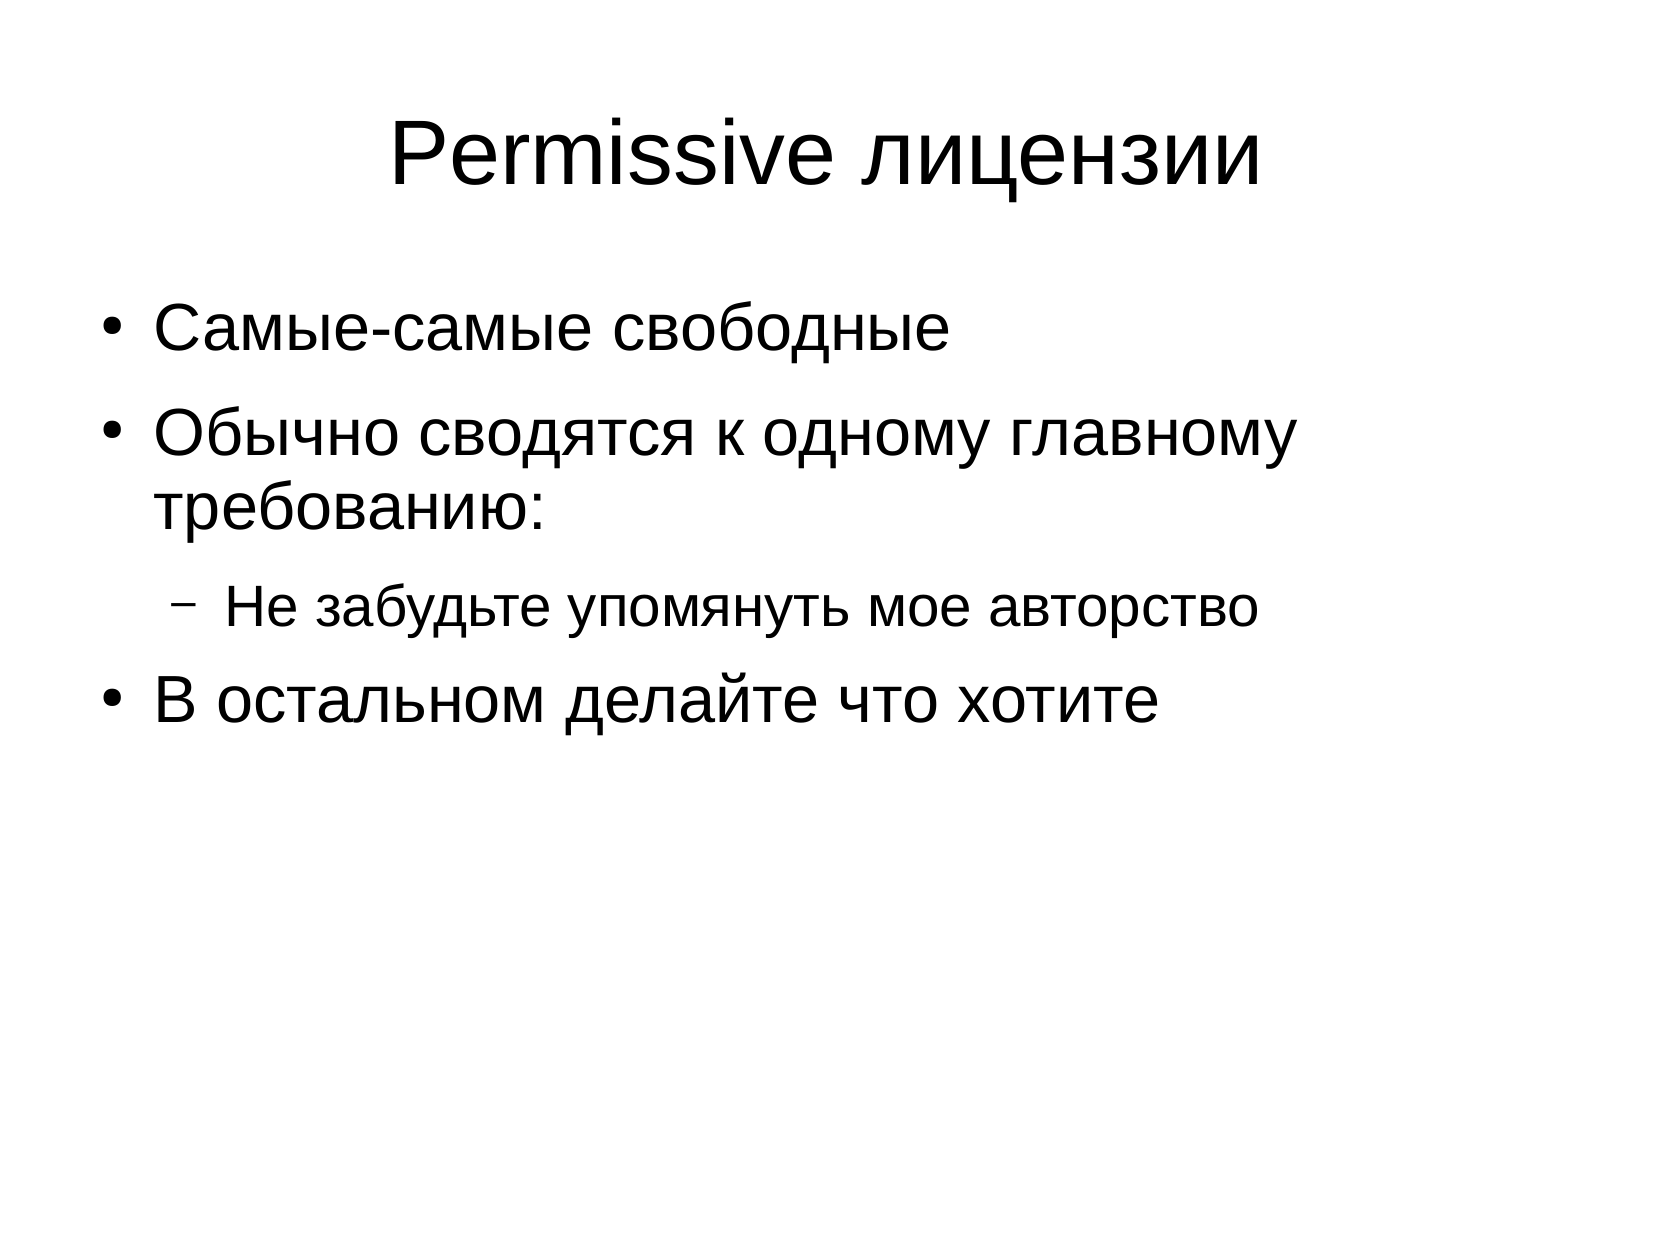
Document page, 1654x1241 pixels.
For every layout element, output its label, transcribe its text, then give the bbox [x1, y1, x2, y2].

title Permissive лицензии [82, 49, 1571, 257]
list Самые-самые свободные Обычно сводятся к одному главному требованию: Не забудьте упомянуть мое авторство В остальном делайте что хотите [82, 290, 1571, 1010]
